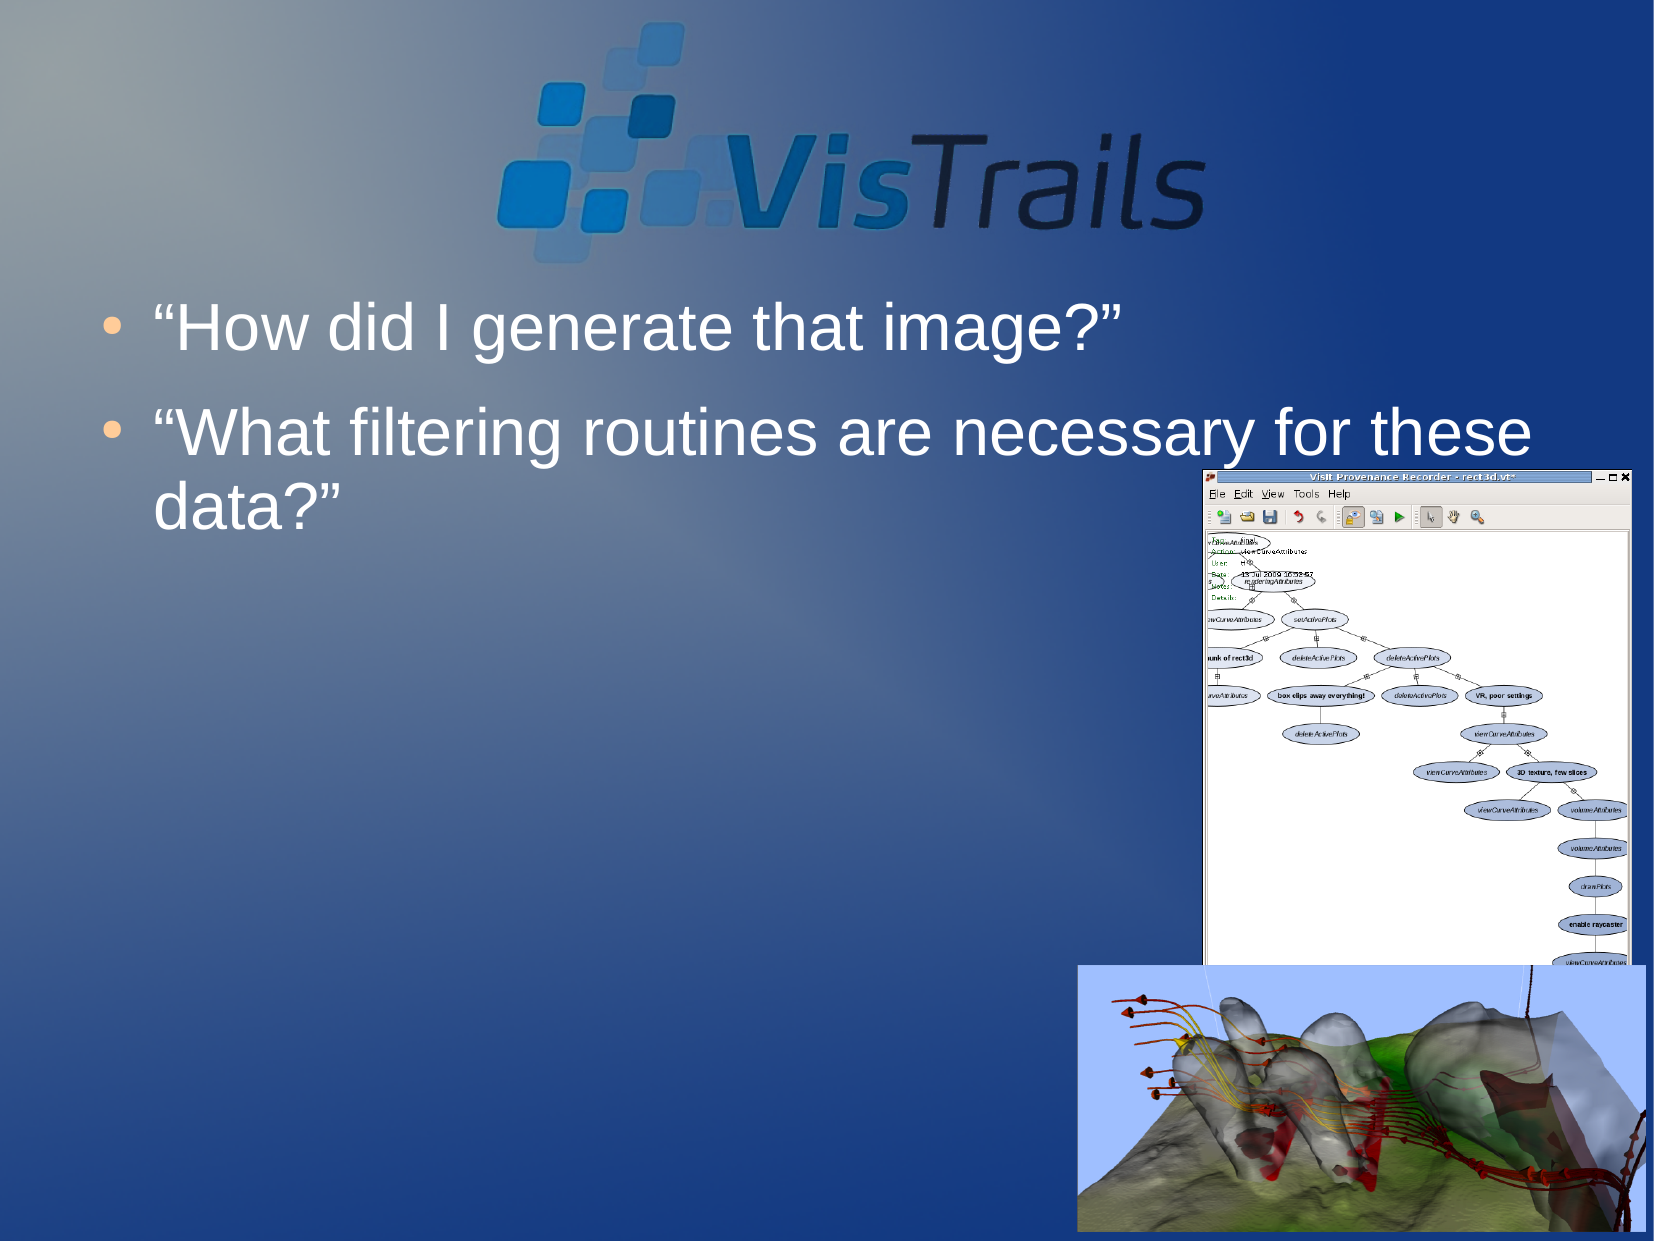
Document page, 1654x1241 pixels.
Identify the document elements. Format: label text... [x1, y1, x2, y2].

picture [0, 0, 1654, 1241]
list “How did I generate that image?” “What filtering routines are necessary for these data?” [82, 290, 1571, 1109]
